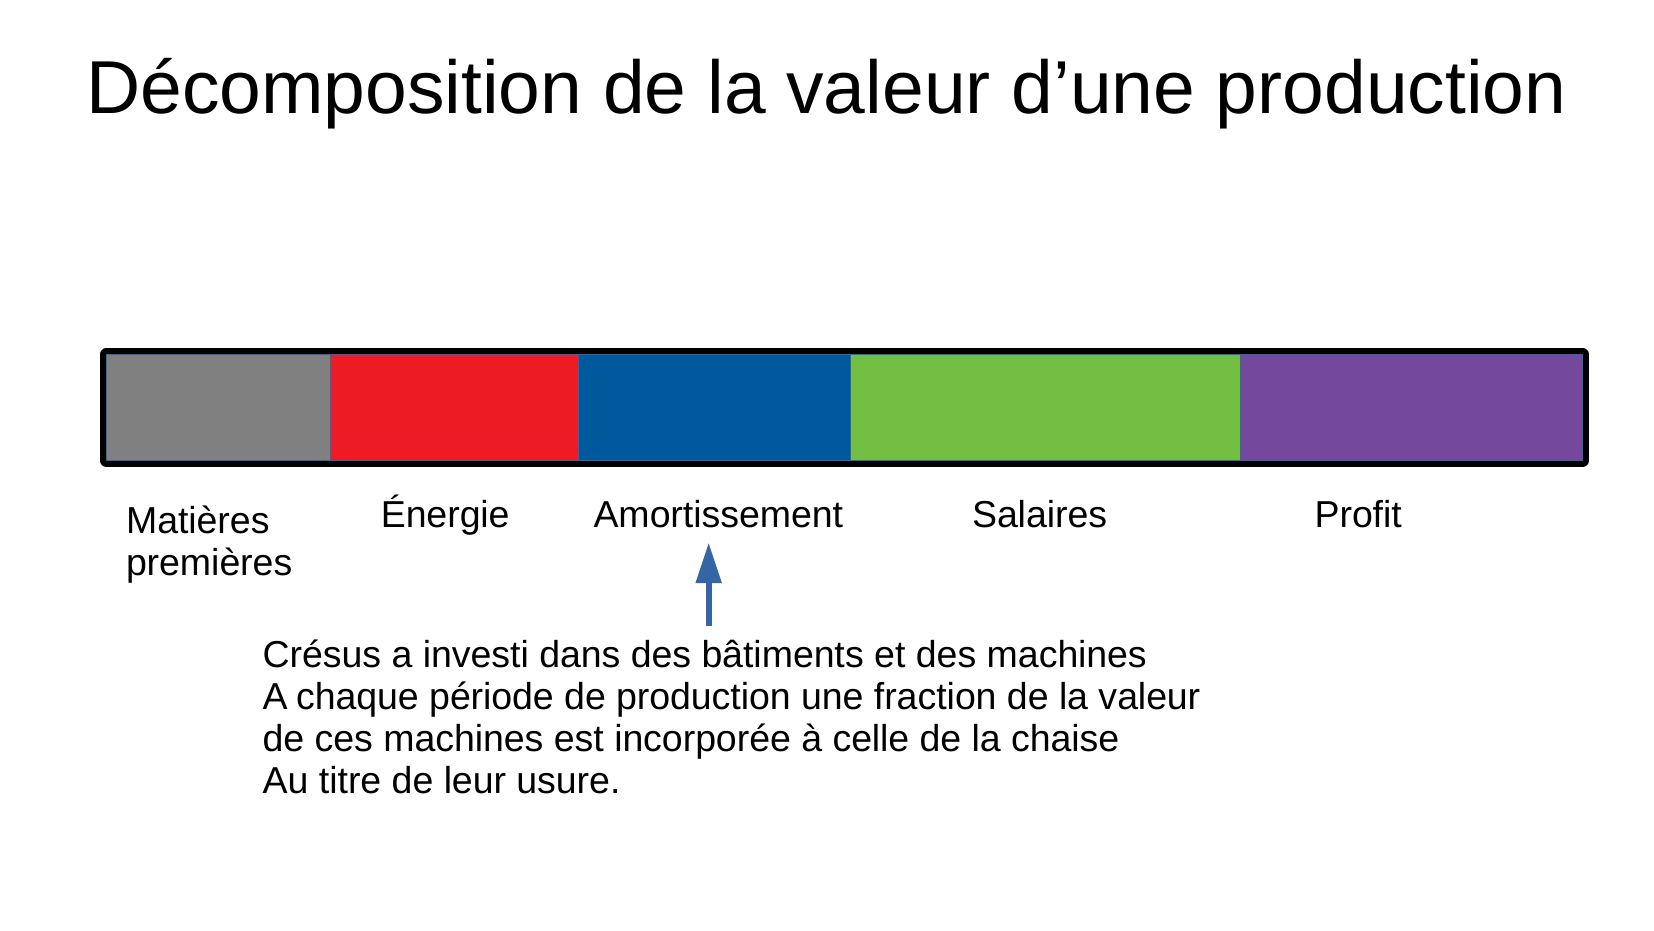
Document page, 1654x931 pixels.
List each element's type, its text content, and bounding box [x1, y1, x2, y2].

title Décomposition de la valeur d’une production [82, 10, 1571, 166]
text_box Matières premières [111, 491, 308, 591]
text_box Salaires [957, 486, 1123, 544]
text_box Amortissement [578, 486, 859, 544]
text_box Énergie [366, 486, 525, 544]
text_box Crésus a investi dans des bâtiments et des machines A chaque période de production une fraction de la valeur de ces machines est incorporée à celle de la chaise Au titre de leur usure. [248, 625, 1226, 809]
text_box Profit [1299, 486, 1418, 544]
text_box [106, 354, 1583, 461]
